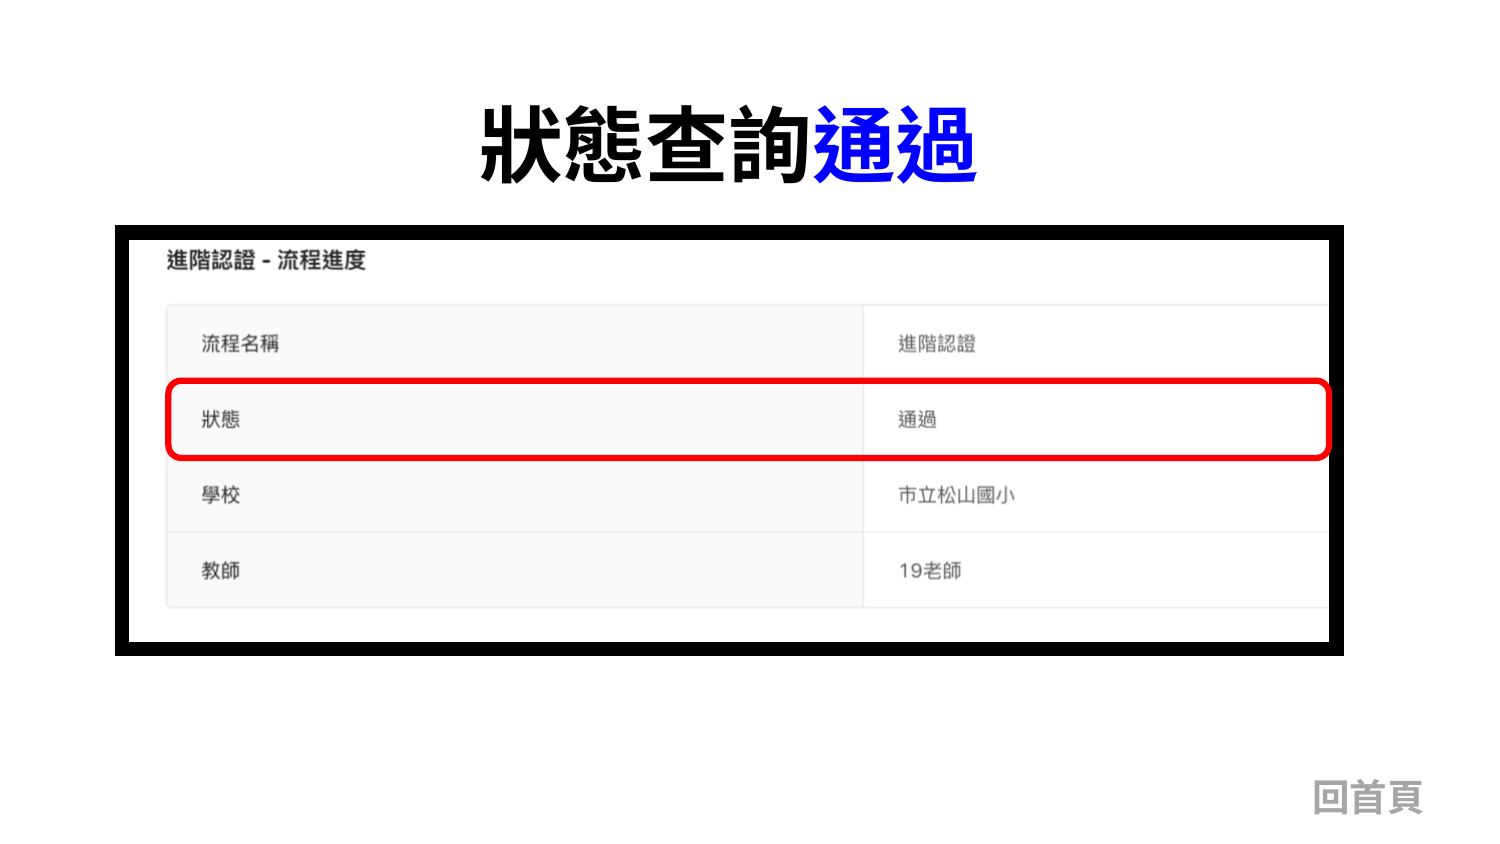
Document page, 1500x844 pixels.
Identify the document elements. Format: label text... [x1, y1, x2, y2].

title 狀態查詢通過 [200, 85, 1259, 176]
picture [129, 239, 1330, 642]
picture [172, 384, 1325, 454]
